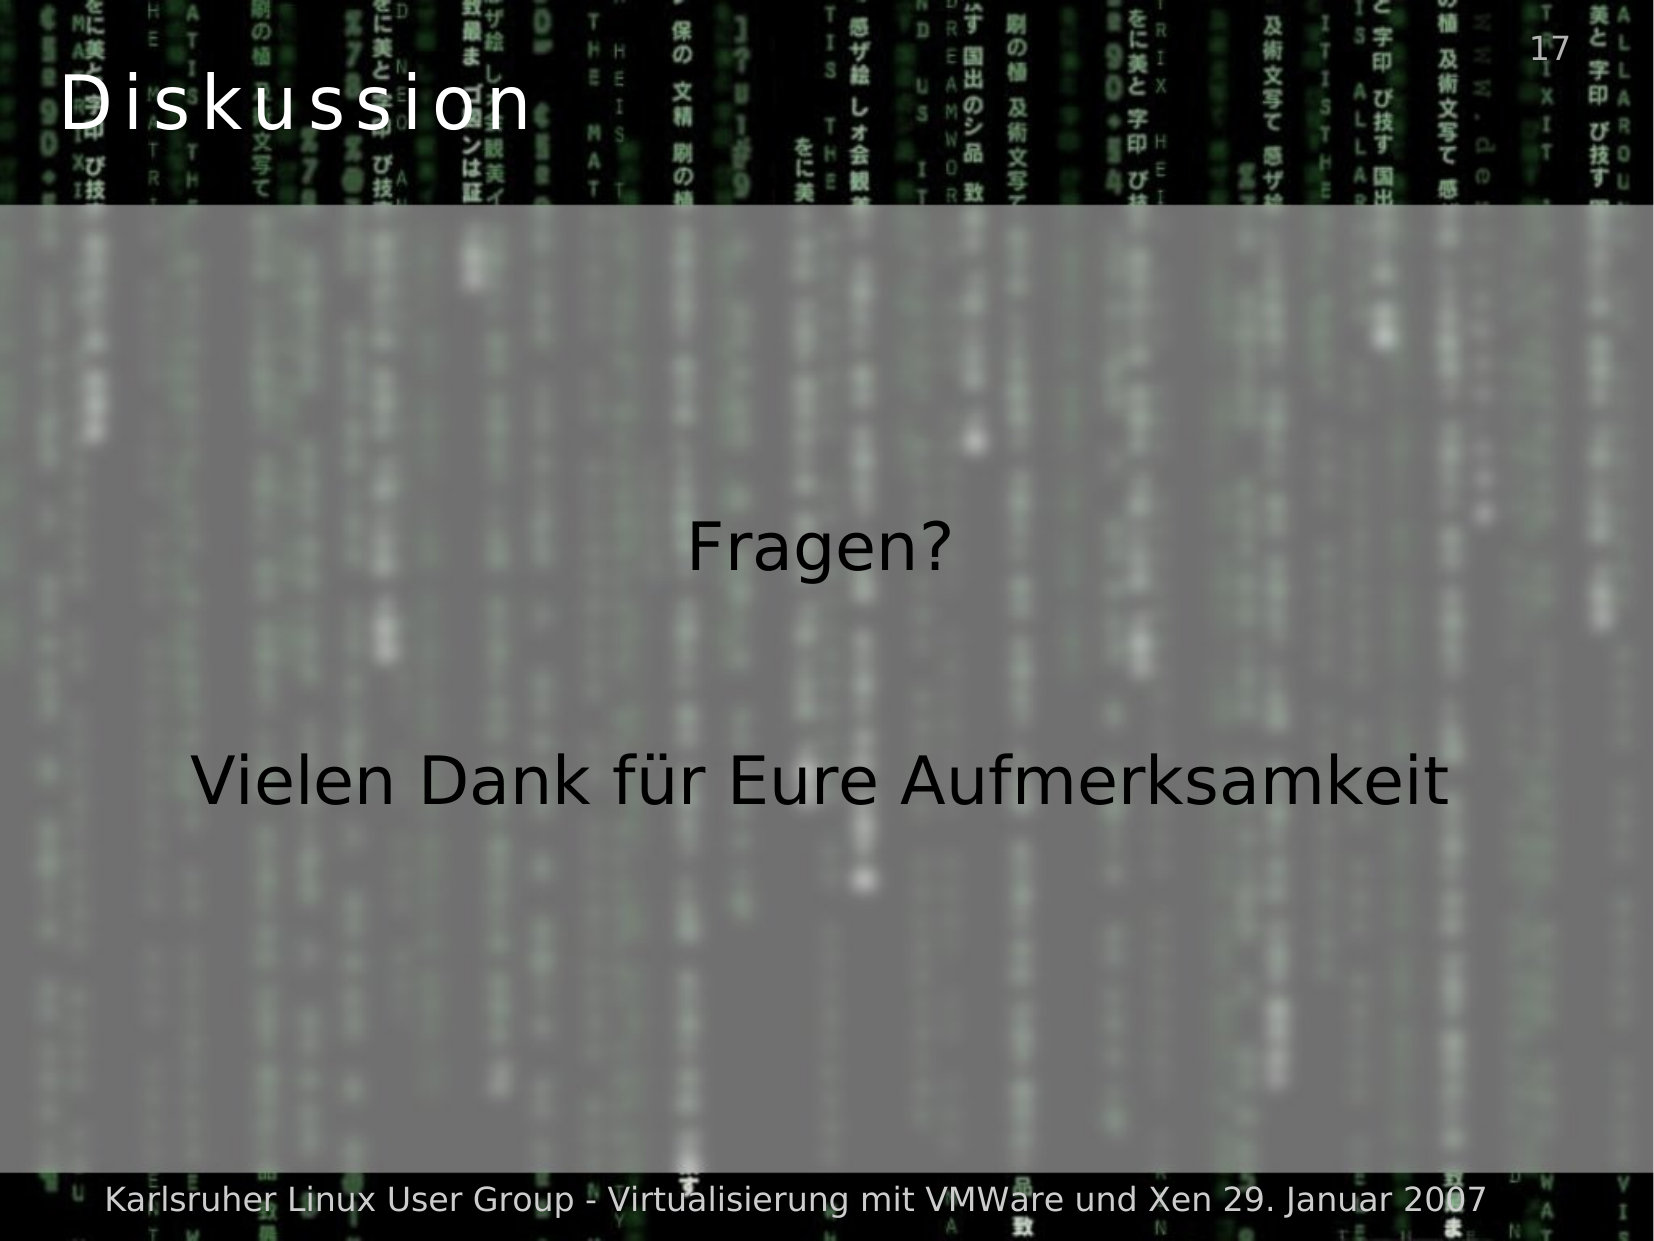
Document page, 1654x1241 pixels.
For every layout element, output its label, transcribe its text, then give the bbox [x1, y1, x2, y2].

title Diskussion [59, 29, 1270, 178]
picture [0, 0, 1654, 1241]
subtitle Fragen? Vielen Dank für Eure Aufmerksamkeit [76, 236, 1565, 1093]
